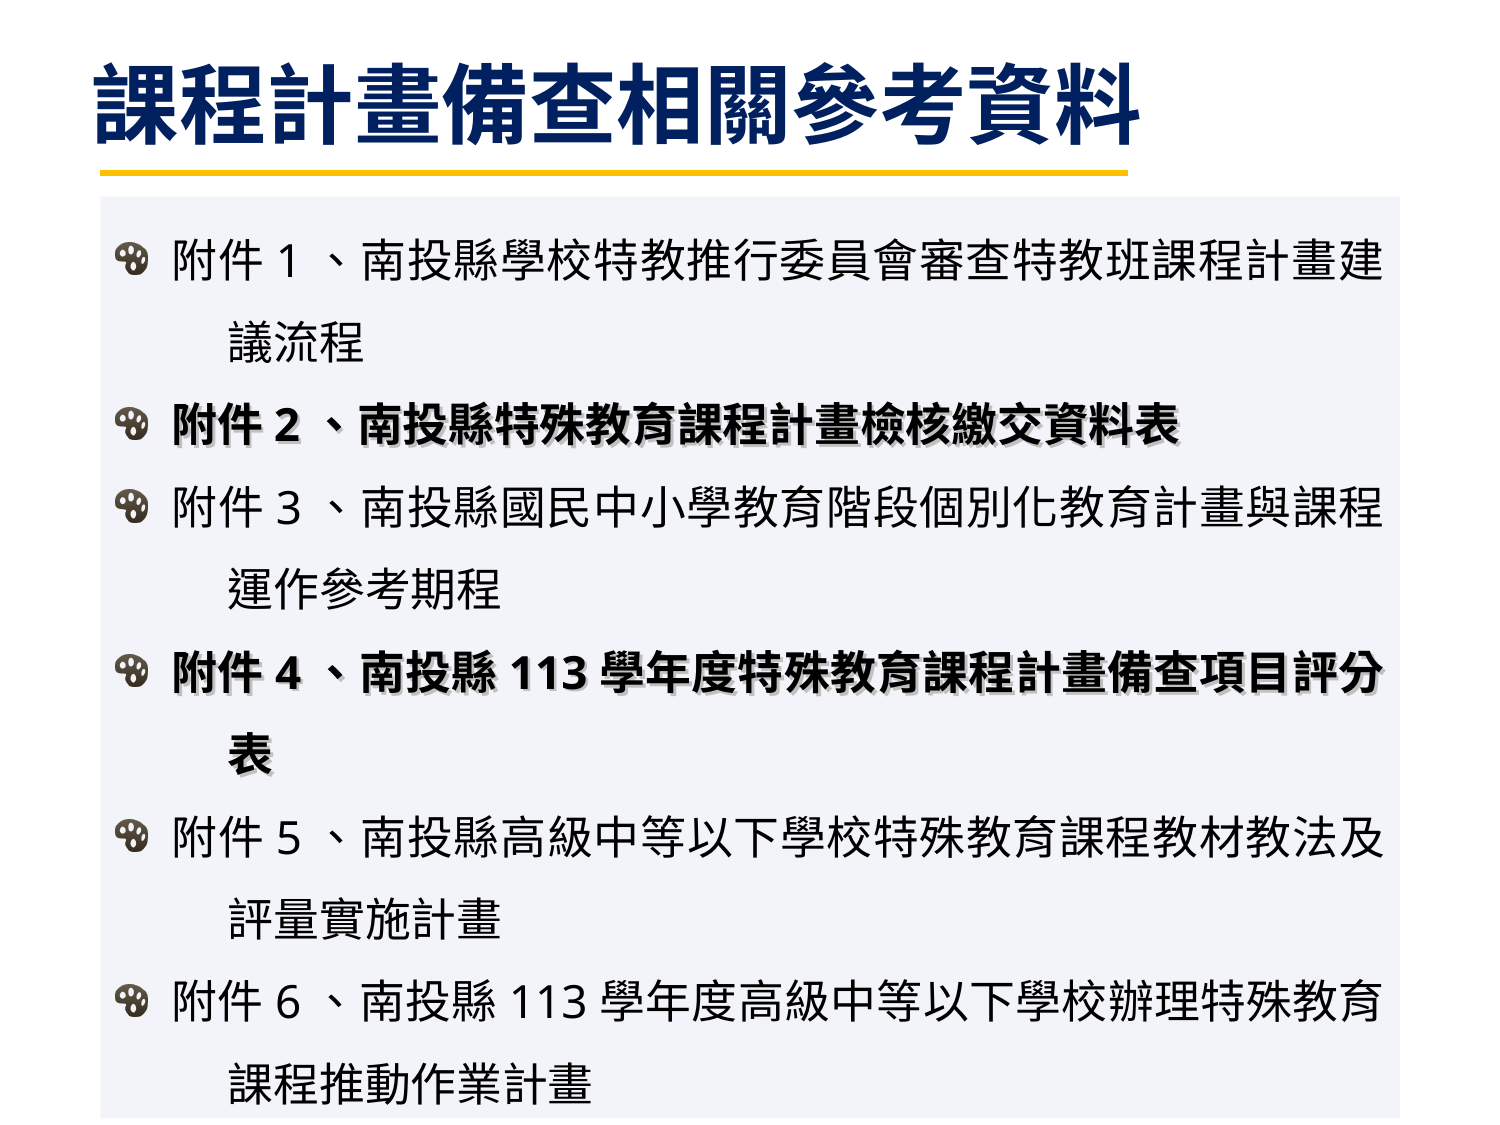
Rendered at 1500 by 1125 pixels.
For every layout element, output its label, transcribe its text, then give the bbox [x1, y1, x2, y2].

text_box 附件1、南投縣學校特教推行委員會審查特教班課程計畫建議流程 附件2、南投縣特殊教育課程計畫檢核繳交資料表 附件3、南投縣國民中小學教育階段個別化教育計畫與課程運作參考期程 附件4、南投縣113學年度特殊教育課程計畫備查項目評分表 附件5、南投縣高級中等以下學校特殊教育課程教材教法及評量實施計畫 附件6、南投縣113學年度高級中等以下學校辦理特殊教育課程推動作業計畫 [100, 196, 1400, 1045]
text_box 課程計畫備查相關參考資料 [76, 42, 1168, 164]
